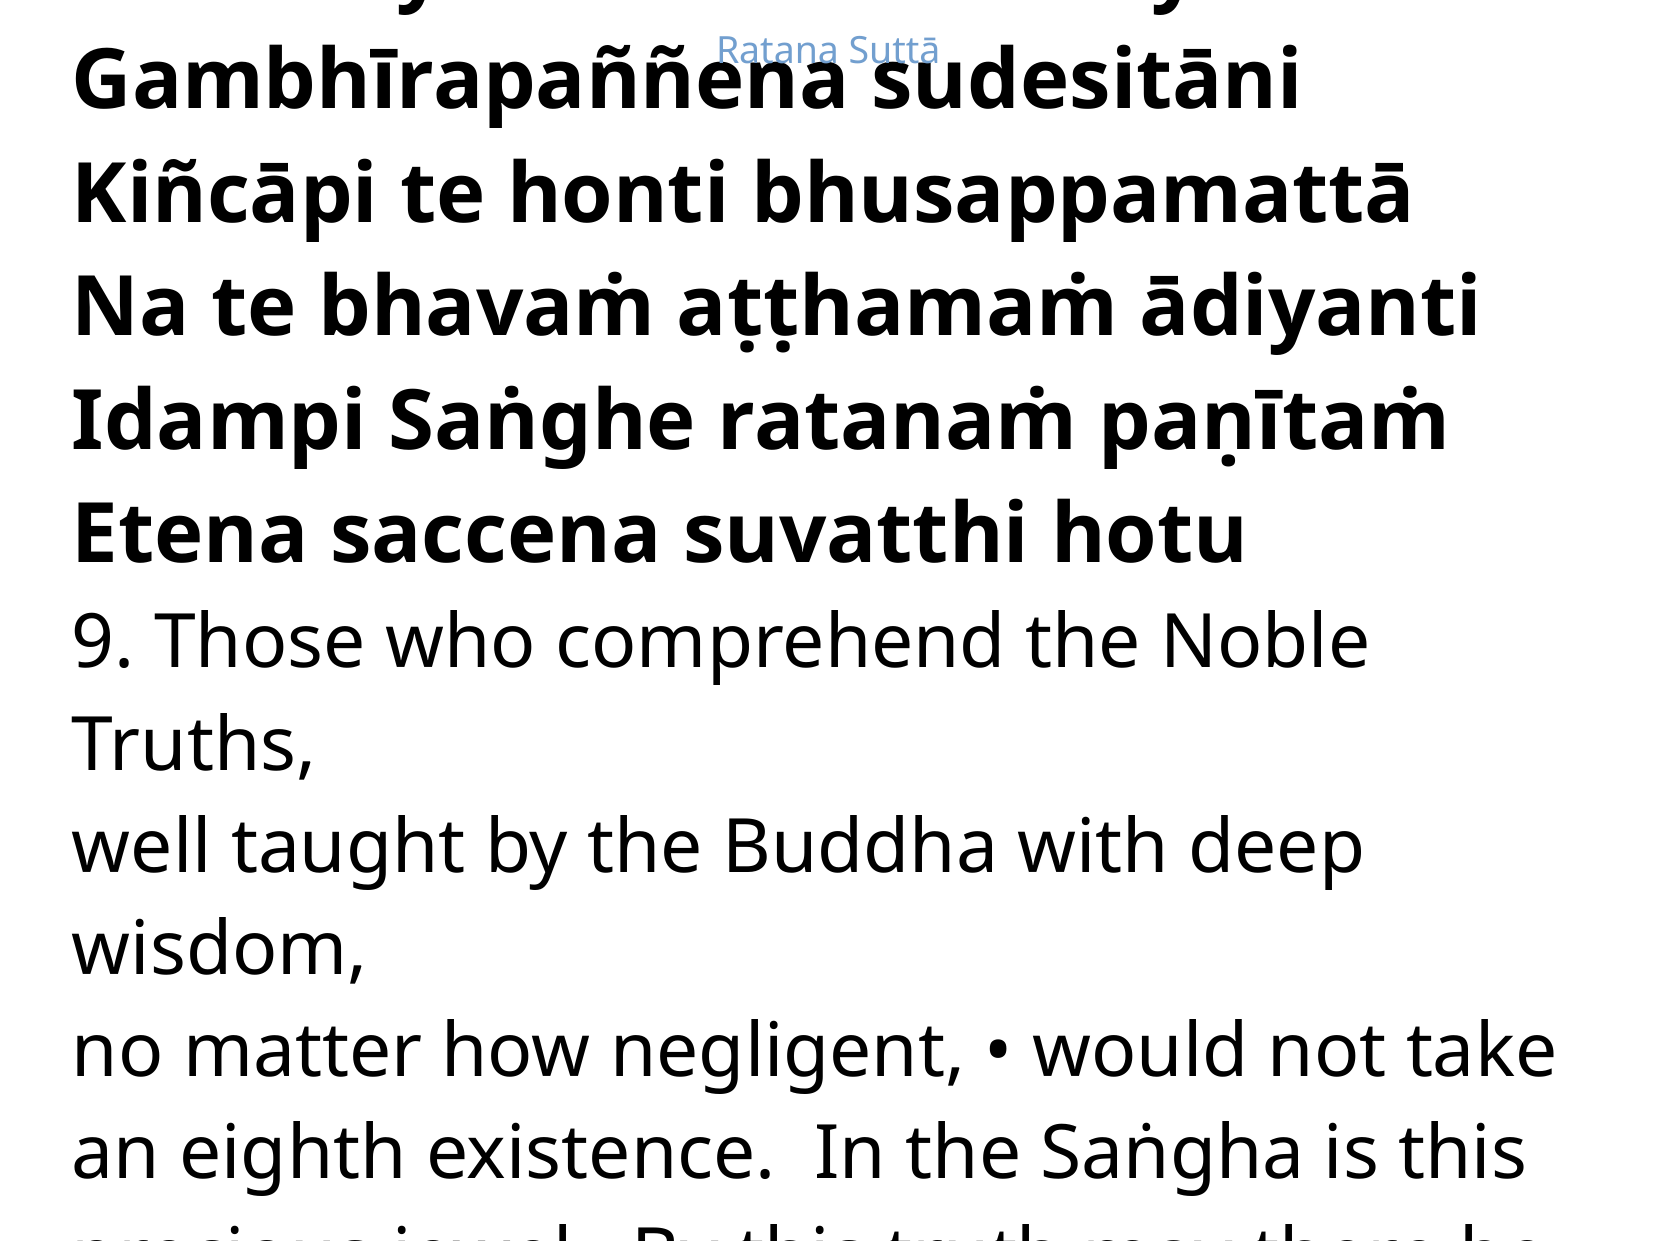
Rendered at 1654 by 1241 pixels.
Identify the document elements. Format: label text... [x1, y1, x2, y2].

text_box 9. Ye ariyasaccāni vibhāvayanti Gambhīrapaññena sudesitāni Kiñcāpi te honti bhusappamattā Na te bhavaṁ aṭṭhamaṁ ādiyanti Idampi Saṅghe ratanaṁ paṇītaṁ Etena saccena suvatthi hotu 9. Those who comprehend the Noble Truths, well taught by the Buddha with deep wisdom, no matter how negligent, • would not take an eighth existence. In the Saṅgha is this precious jewel. By this truth may there be well-being! [71, 104, 1631, 1207]
text_box Ratana Suttā [0, 16, 1654, 97]
